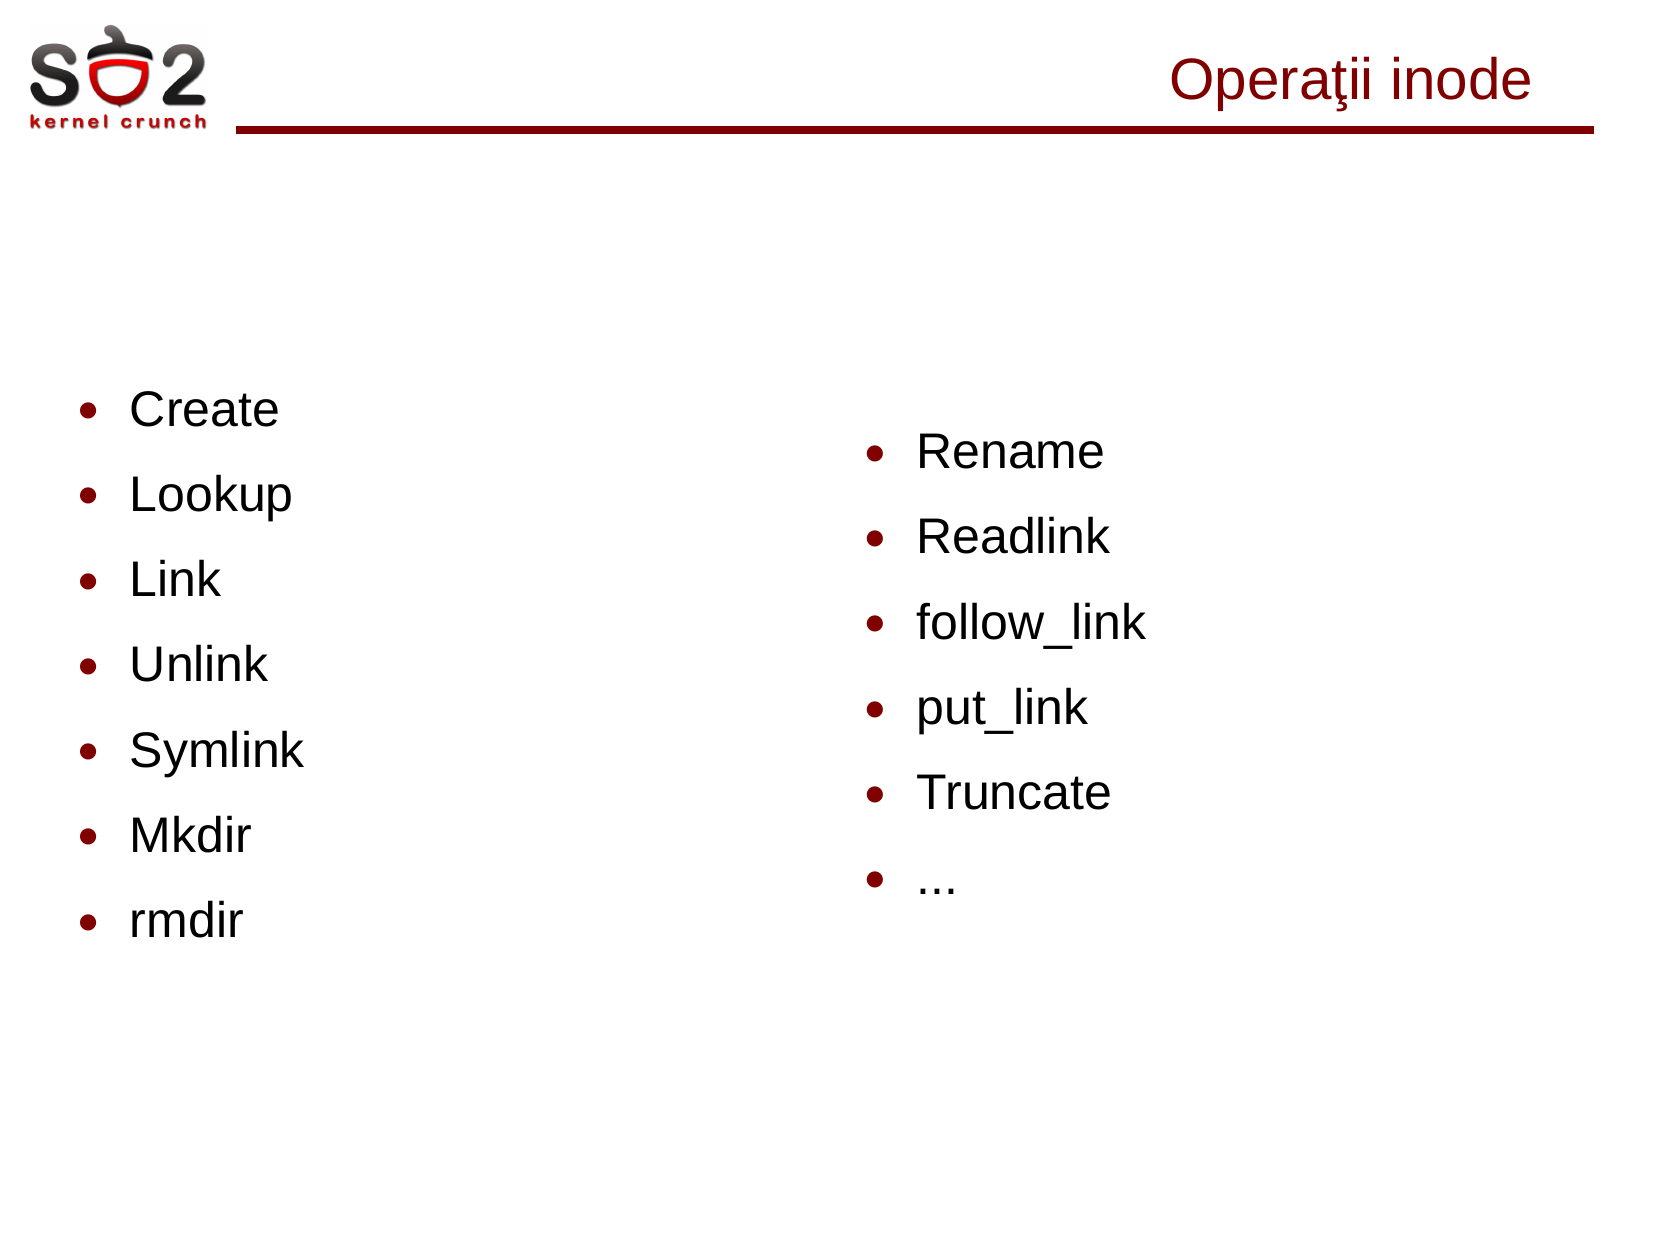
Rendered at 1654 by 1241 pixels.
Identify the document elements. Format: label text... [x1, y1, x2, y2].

list Rename Readlink follow_link put_link Truncate ... [845, 177, 1596, 1152]
picture [29, 23, 121, 130]
title Operaţii inode [121, 11, 1534, 148]
list Create Lookup Link Unlink Symlink Mkdir rmdir [59, 177, 809, 1152]
